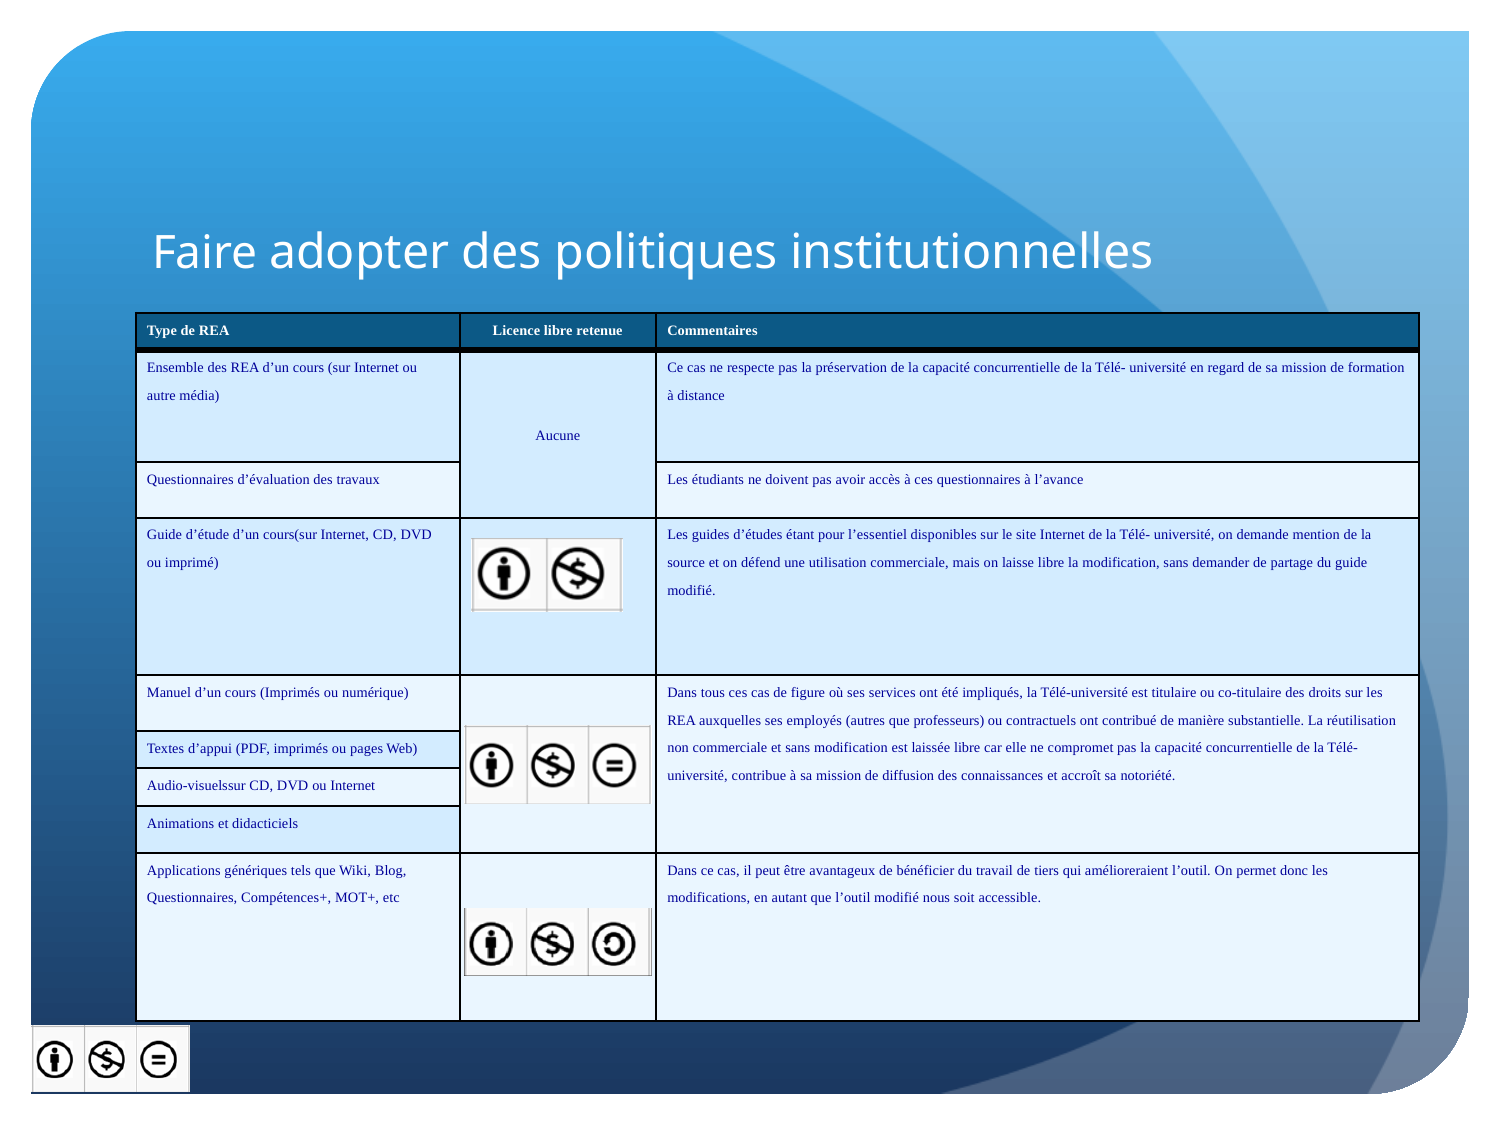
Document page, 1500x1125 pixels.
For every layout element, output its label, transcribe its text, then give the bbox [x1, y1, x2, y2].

table_cell Ensemble des REA d’un cours (sur Internet ou autre média) [137, 353, 459, 461]
table_cell Manuel d’un cours (Imprimés ou numérique) [137, 676, 459, 730]
table_cell Dans ce cas, il peut être avantageux de bénéficier du travail de tiers qui amélioreraient l’outil. On permet donc les modifications, en autant que l’outil modifié nous soit accessible. [657, 854, 1418, 1020]
table_cell Animations et didacticiels [137, 807, 459, 852]
table_cell Aucune [461, 353, 655, 517]
title Faire adopter des politiques institutionnelles [137, 121, 1382, 293]
picture [24, 30, 1473, 1094]
table_cell Textes d’appui (PDF, imprimés ou pages Web) [137, 732, 459, 767]
table_cell [461, 854, 655, 1020]
table_cell Les étudiants ne doivent pas avoir accès à ces questionnaires à l’avance [657, 463, 1418, 517]
table_header Commentaires [657, 314, 1418, 347]
table_cell [461, 519, 655, 674]
table_header Licence libre retenue [461, 314, 655, 347]
table_cell Guide d’étude d’un cours (sur Internet, CD, DVD ou imprimé) [137, 519, 459, 674]
table_cell Ce cas ne respecte pas la préservation de la capacité concurrentielle de la Télé- université en regard de sa mission de formation à distance [657, 353, 1418, 461]
table_cell Applications génériques tels que Wiki, Blog, Questionnaires, Compétences+, MOT+, etc [137, 854, 459, 1020]
table_cell Les guides d’études étant pour l’essentiel disponibles sur le site Internet de la Télé- université, on demande mention de la source et on défend une utilisation commerciale, mais on laisse libre la modification, sans demander de partage du guide modifié. [657, 519, 1418, 674]
table_cell Dans tous ces cas de figure où ses services ont été impliqués, la Télé-université est titulaire ou co-titulaire des droits sur les REA auxquelles ses employés (autres que professeurs) ou contractuels ont contribué de manière substantielle. La réutilisation non commerciale et sans modification est laissée libre car elle ne compromet pas la capacité concurrentielle de la Télé- université, contribue à sa mission de diffusion des connaissances et accroît sa notoriété. [657, 676, 1418, 852]
table_cell Audio-visuels sur CD, DVD ou Internet [137, 769, 459, 805]
table_cell [461, 676, 655, 852]
table_header Type de REA [137, 314, 459, 347]
table_cell Questionnaires d’évaluation des travaux [137, 463, 459, 517]
